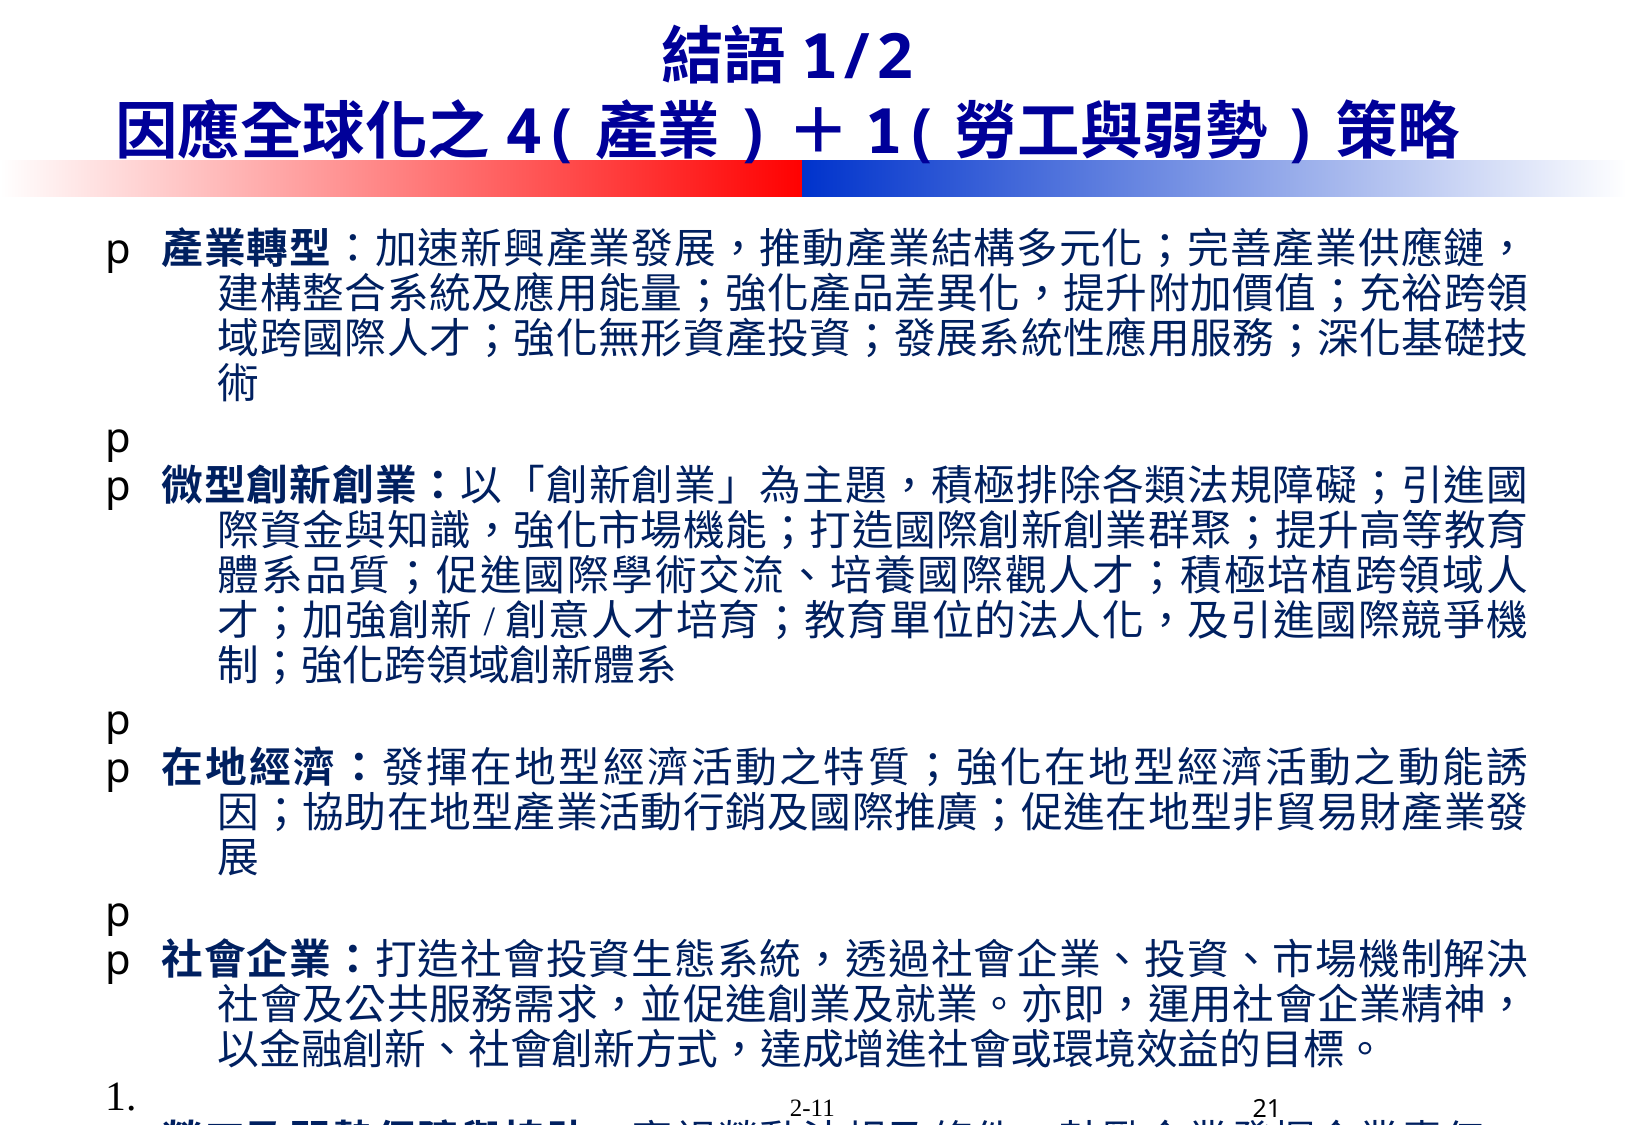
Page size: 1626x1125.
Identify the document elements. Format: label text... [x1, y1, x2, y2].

text_box 21 [1237, 1085, 1617, 1125]
text_box 2-11 [712, 1084, 913, 1125]
text_box 產業轉型：加速新興產業發展，推動產業結構多元化；完善產業供應鏈，建構整合系統及應用能量；強化產品差異化，提升附加價值；充裕跨領域跨國際人才；強化無形資產投資；發展系統性應用服務；深化基礎技術 微型創新創業：以「創新創業」為主題，積極排除各類法規障礙；引進國際資金與知識，強化市場機能；打造國際創新創業群聚；提升高等教育體系品質；促進國際學術交流、培養國際觀人才；積極培植跨領域人才；加強創新/創意人才培育；教育單位的法人化，及引進國際競爭機制；強化跨領域創新體系 在地經濟：發揮在地型經濟活動之特質；強化在地型經濟活動之動能誘因；協助在地型產業活動行銷及國際推廣；促進在地型非貿易財產業發展 社會企業：打造社會投資生態系統，透過社會企業、投資、市場機制解決社會及公共服務需求，並促進創業及就業。亦即，運用社會企業精神，以金融創新、社會創新方式，達成增進社會或環境效益的目標。 勞工及弱勢保障與協助：審視勞動法規及條件；鼓勵企業發揮企業責任；啟動縮減弱勢圈策略；滾動性調整因應貿易自由化產業調整支援方案。 [90, 219, 1544, 1095]
text_box 結語1/2 因應全球化之4(產業)＋1(勞工與弱勢)策略 [56, 8, 1520, 138]
